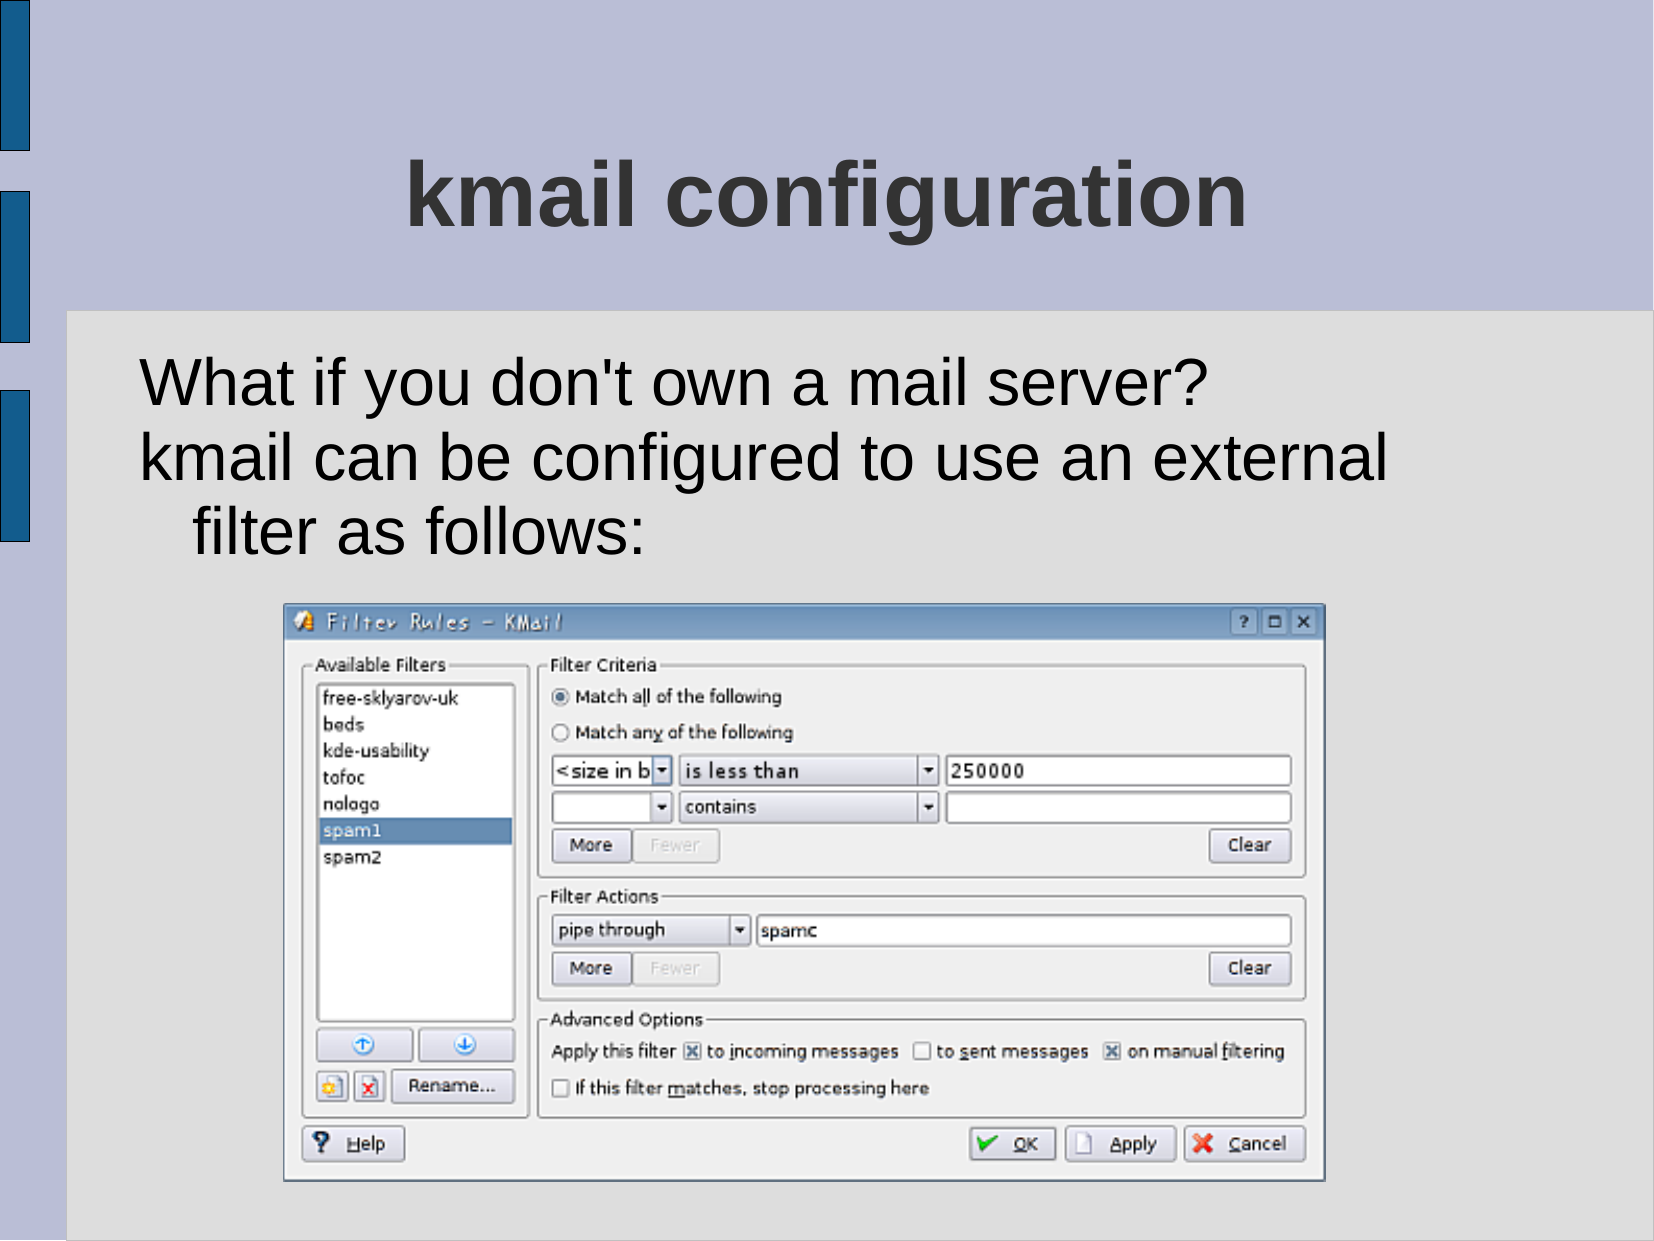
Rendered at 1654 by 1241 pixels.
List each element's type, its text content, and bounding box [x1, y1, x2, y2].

title kmail configuration [121, 91, 1534, 299]
list What if you don't own a mail server? kmail can be configured to use an external filter as follows: [121, 344, 1534, 1127]
picture [283, 603, 1326, 1182]
